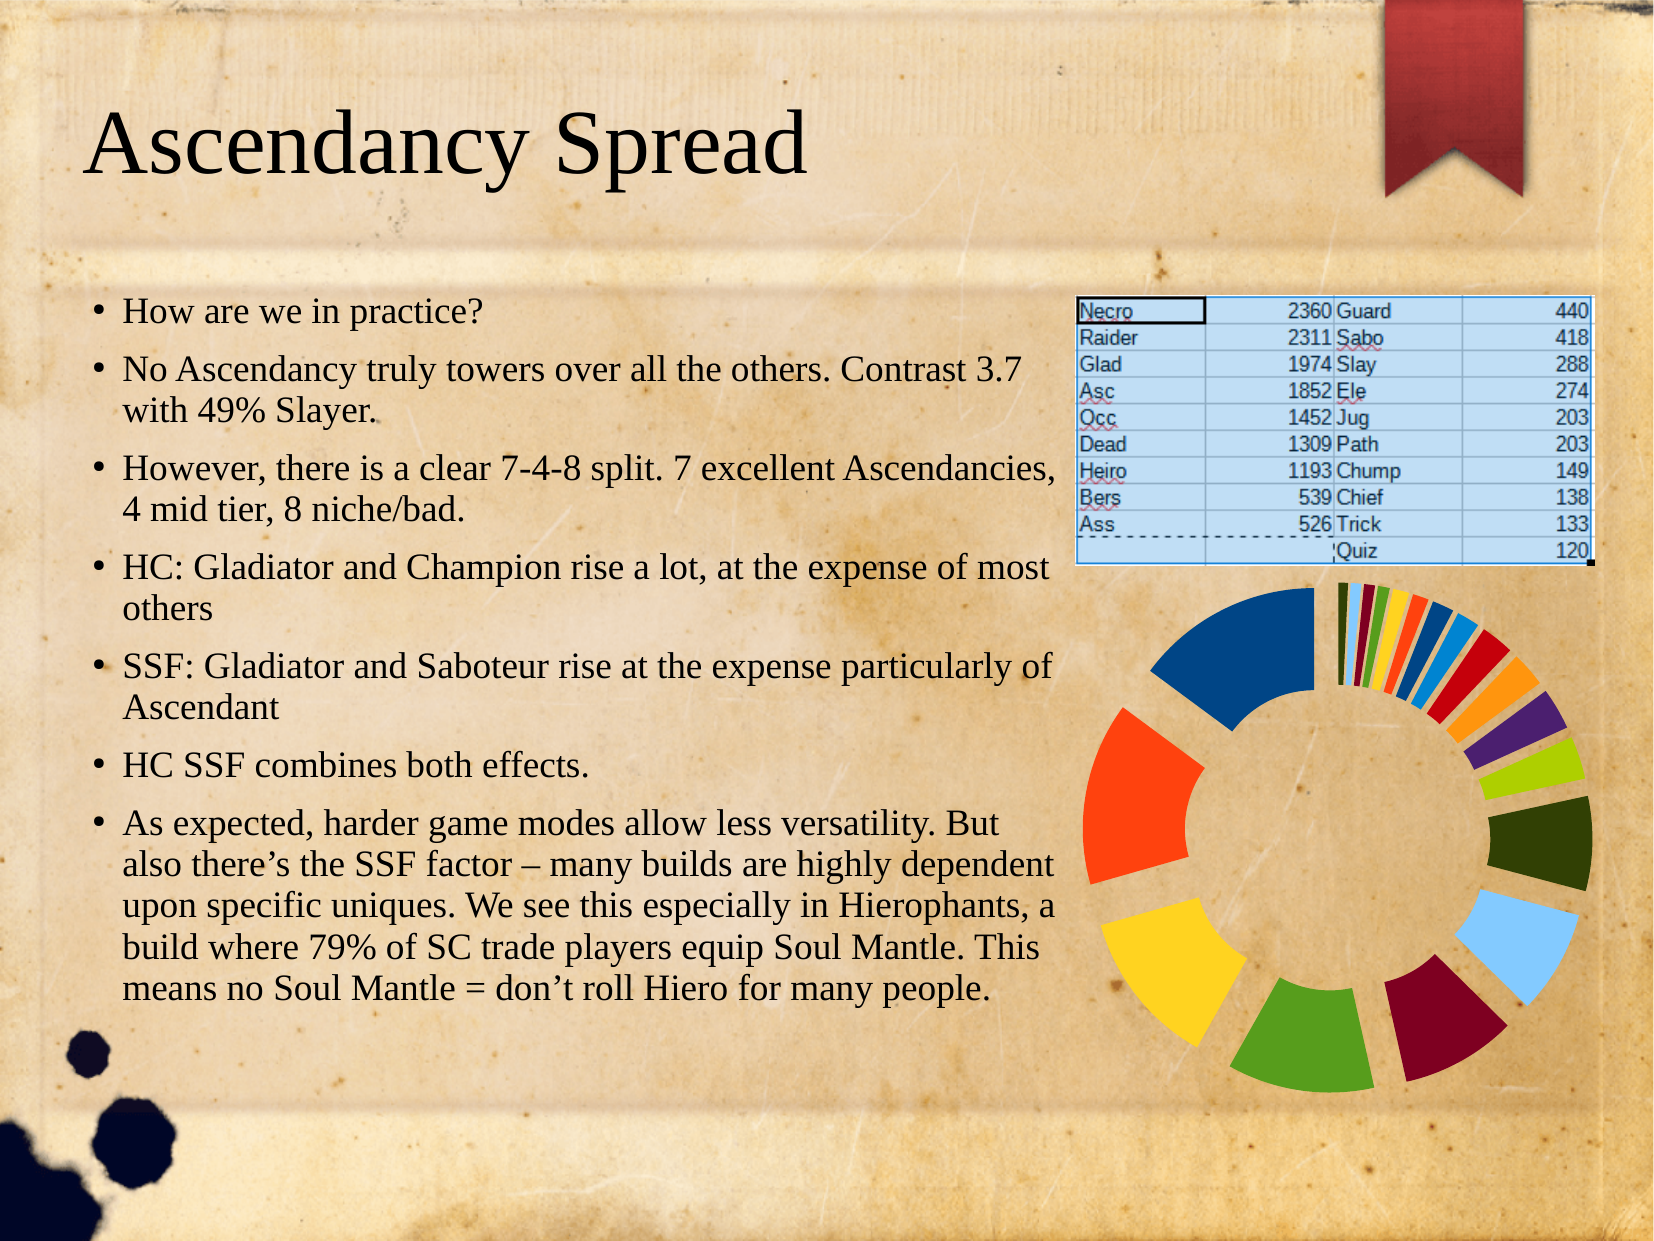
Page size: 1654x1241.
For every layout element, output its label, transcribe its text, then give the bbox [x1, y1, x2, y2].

title Ascendancy Spread [82, 49, 1347, 237]
list How are we in practice? No Ascendancy truly towers over all the others. Contrast 3.7 with 49% Slayer. However, there is a clear 7-4-8 split. 7 excellent Ascendancies, 4 mid tier, 8 niche/bad. HC: Gladiator and Champion rise a lot, at the expense of most others SSF: Gladiator and Saboteur rise at the expense particularly of Ascendant HC SSF combines both effects. As expected, harder game modes allow less versatility. But also there’s the SSF factor – many builds are highly dependent upon specific uniques. We see this especially in Hierophants, a build where 79% of SC trade players equip Soul Mantle. This means no Soul Mantle = don’t roll Hiero for many people. [82, 290, 1063, 1010]
picture [0, 0, 1654, 1241]
